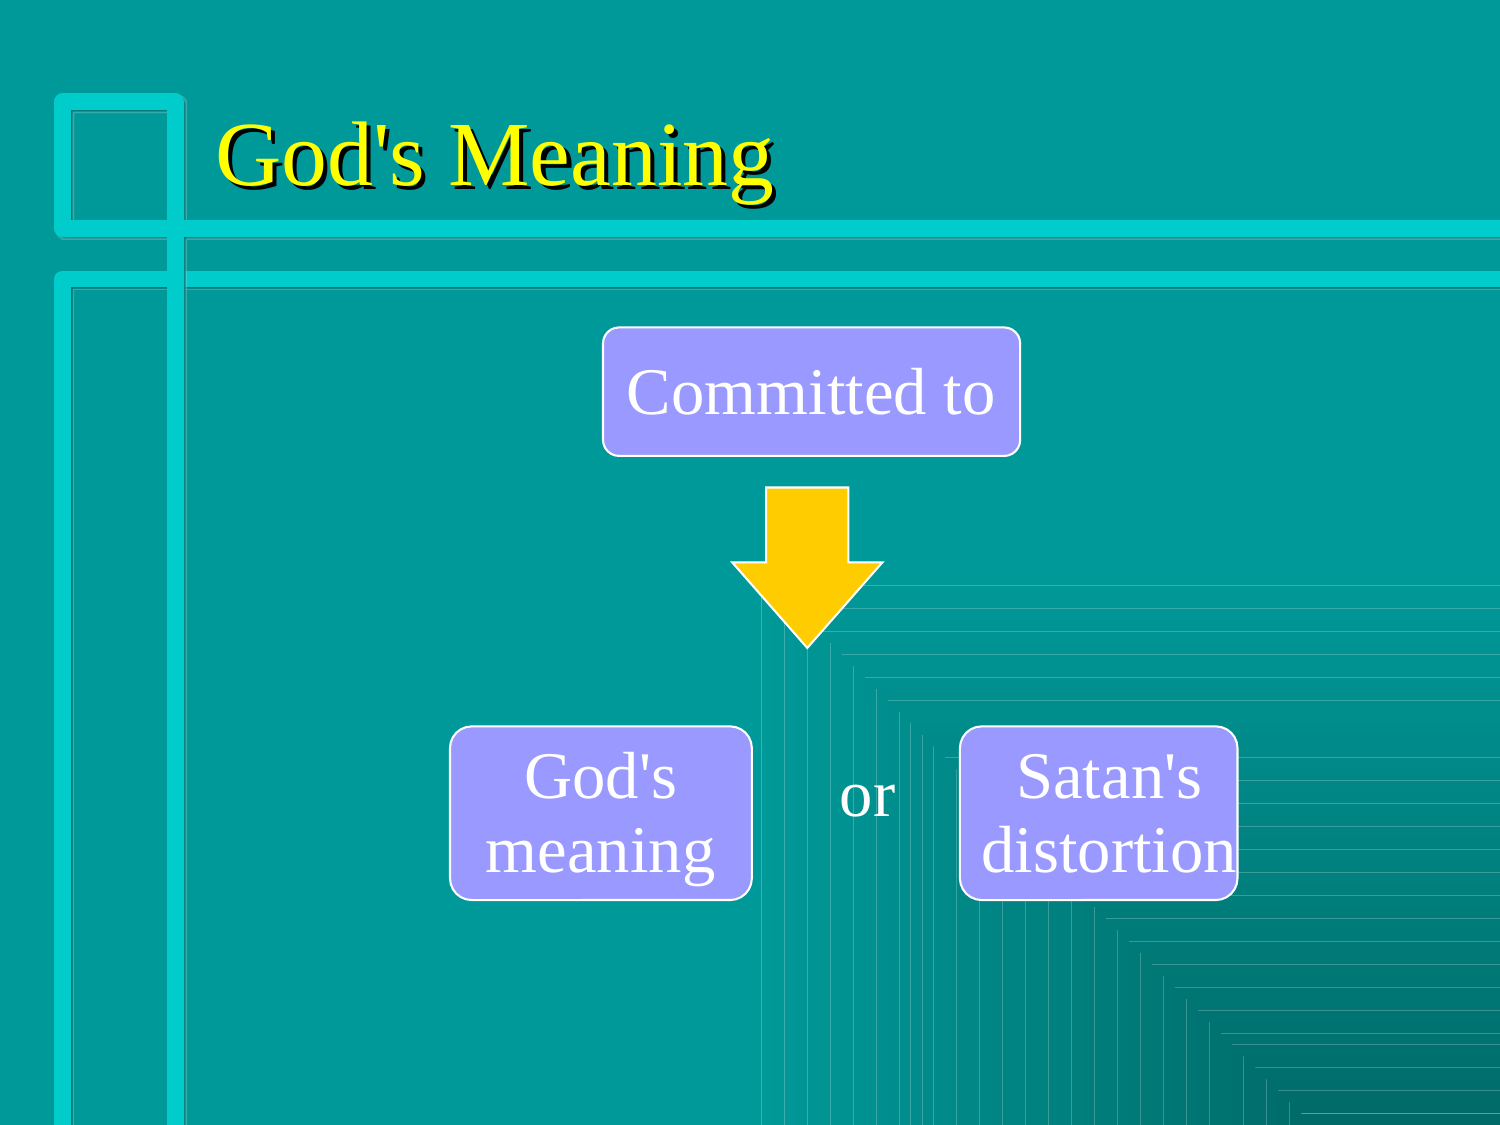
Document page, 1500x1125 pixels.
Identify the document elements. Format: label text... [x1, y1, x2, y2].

text_box Satan's distortion [959, 726, 1238, 901]
text_box Committed to [603, 327, 1021, 456]
text_box God's meaning [450, 726, 752, 901]
text_box [732, 487, 883, 648]
text_box or [825, 750, 959, 839]
title God's Meaning [200, 34, 1476, 213]
